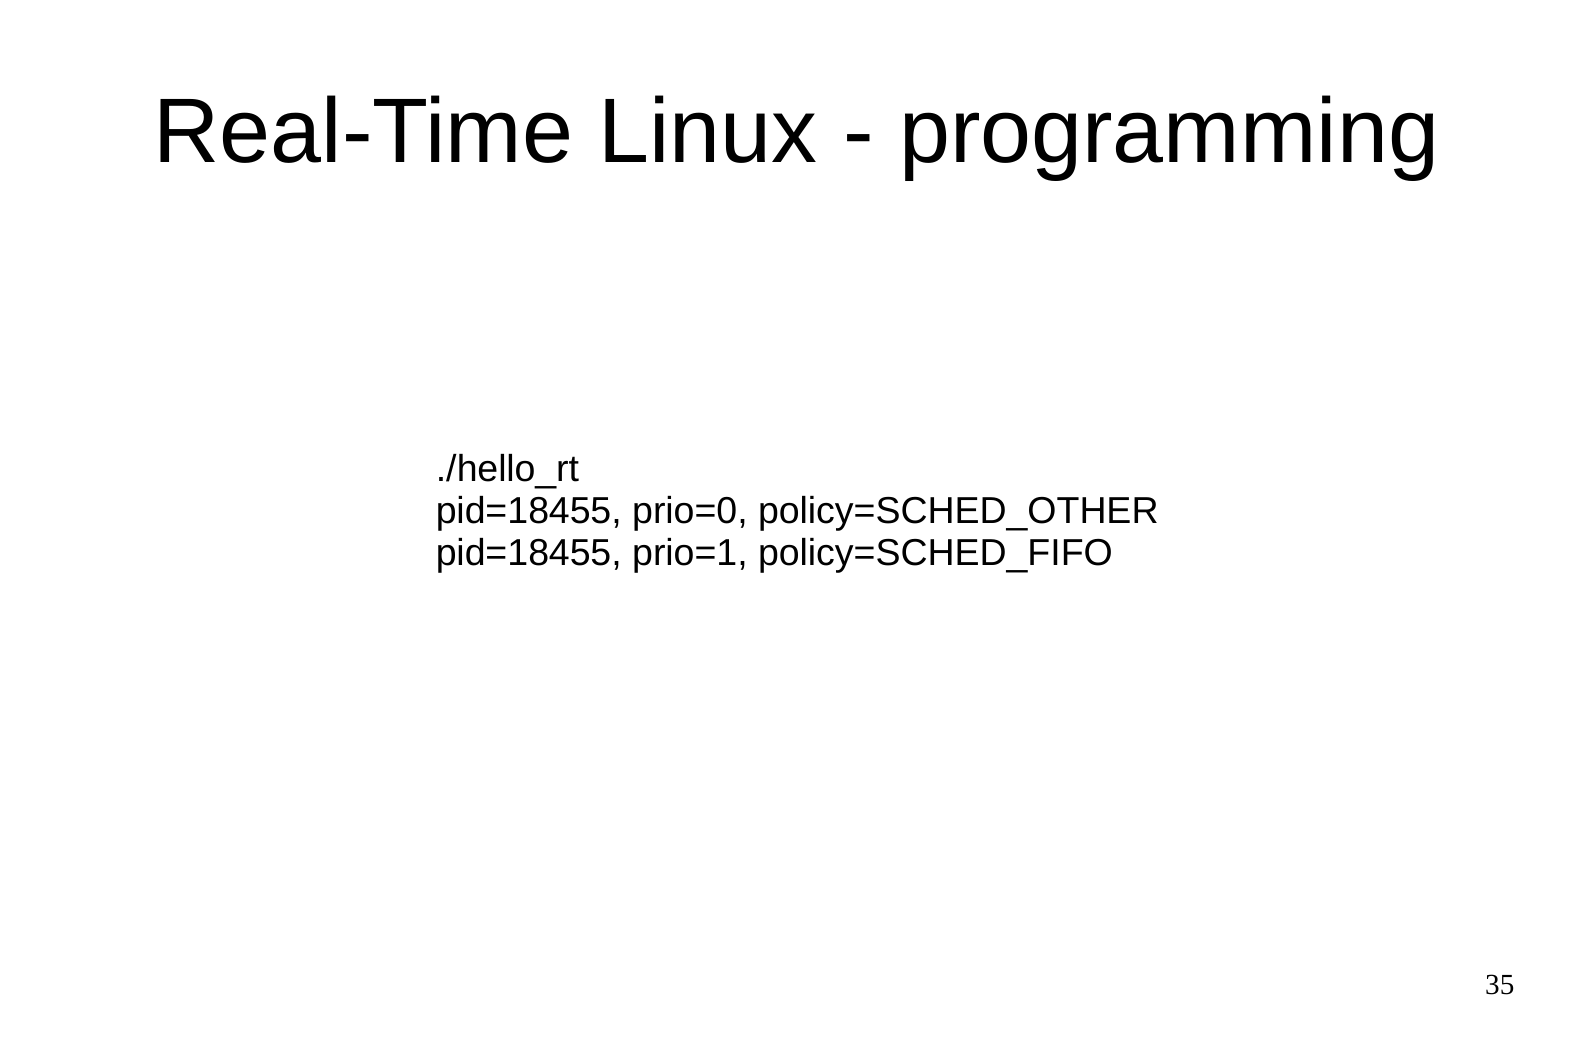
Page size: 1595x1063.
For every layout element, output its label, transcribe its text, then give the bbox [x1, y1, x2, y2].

title Real-Time Linux - programming [79, 49, 1515, 213]
text_box ./hello_rt pid=18455, prio=0, policy=SCHED_OTHER pid=18455, prio=1, policy=SCHED_FIFO [421, 440, 1174, 623]
